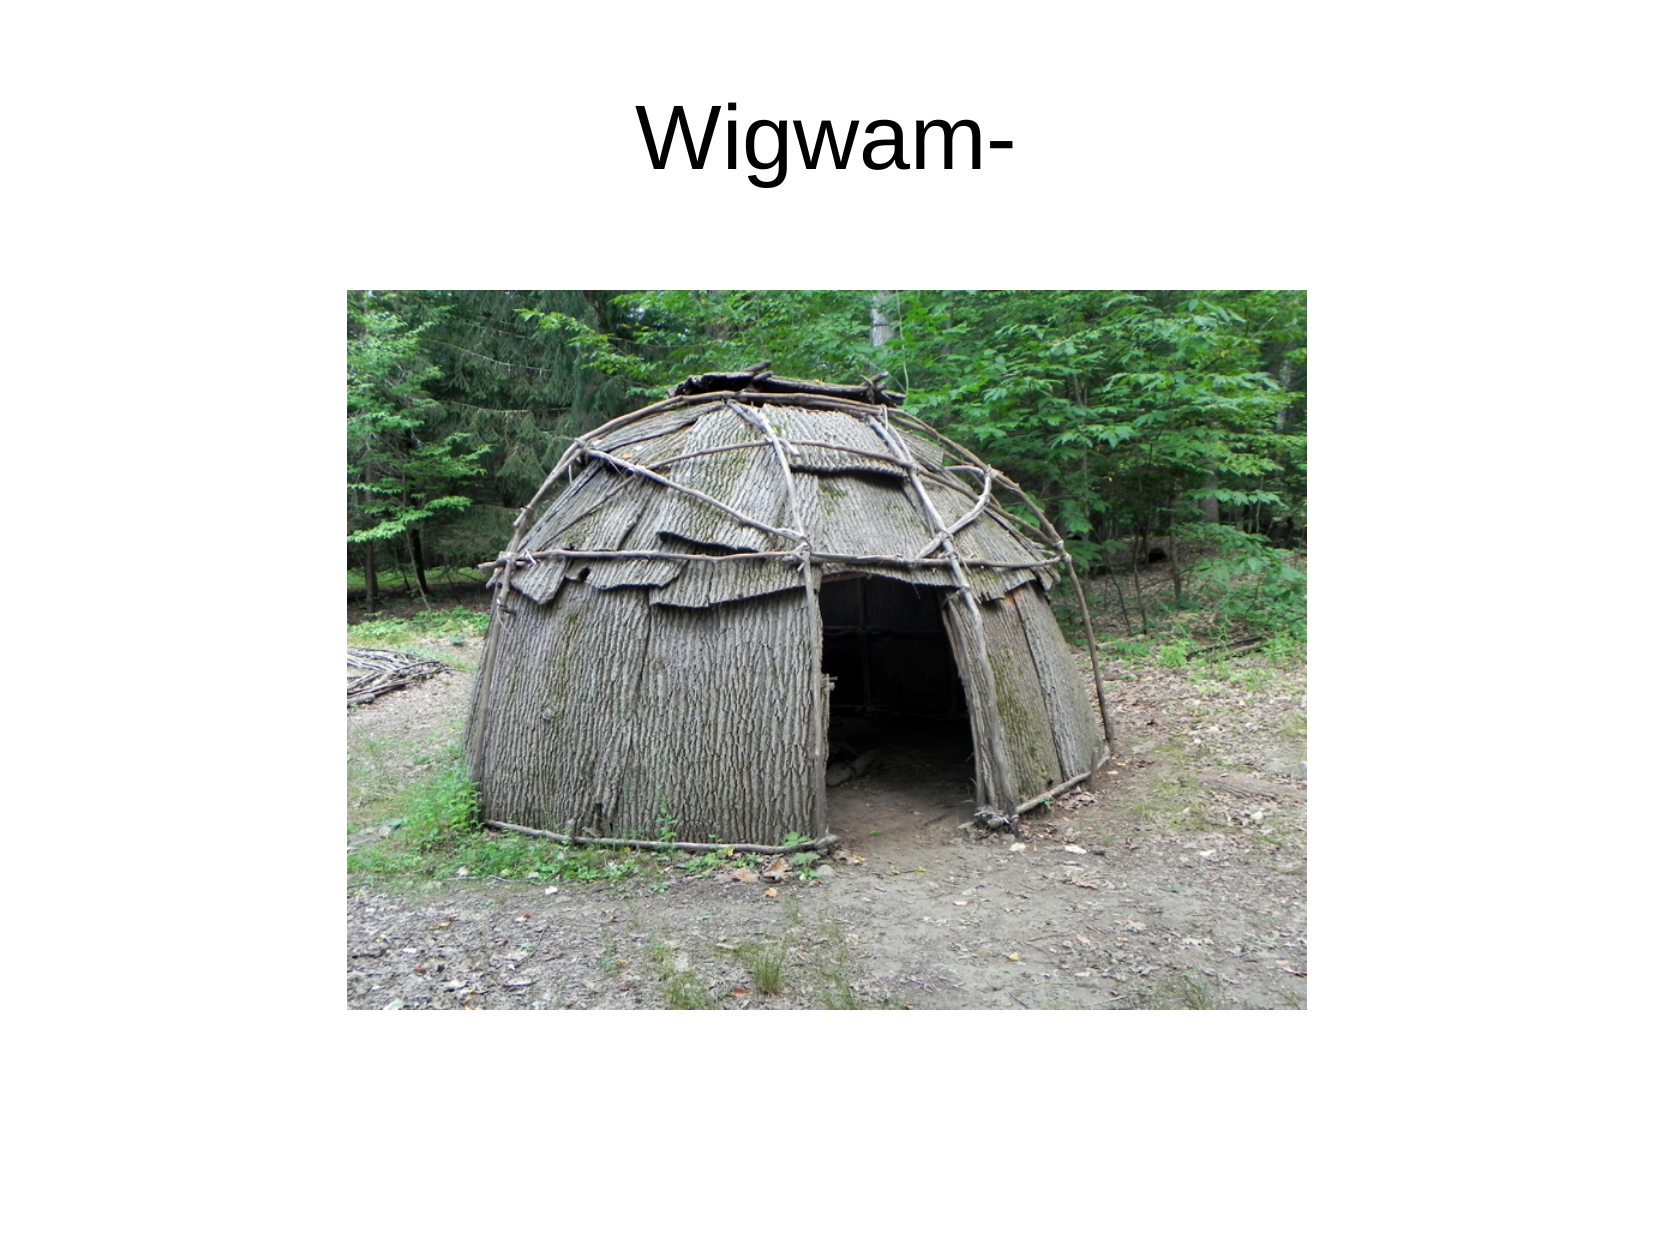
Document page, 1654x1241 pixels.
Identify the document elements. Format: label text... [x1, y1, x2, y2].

title Wigwam- [82, 29, 1571, 237]
picture [347, 290, 1307, 1010]
